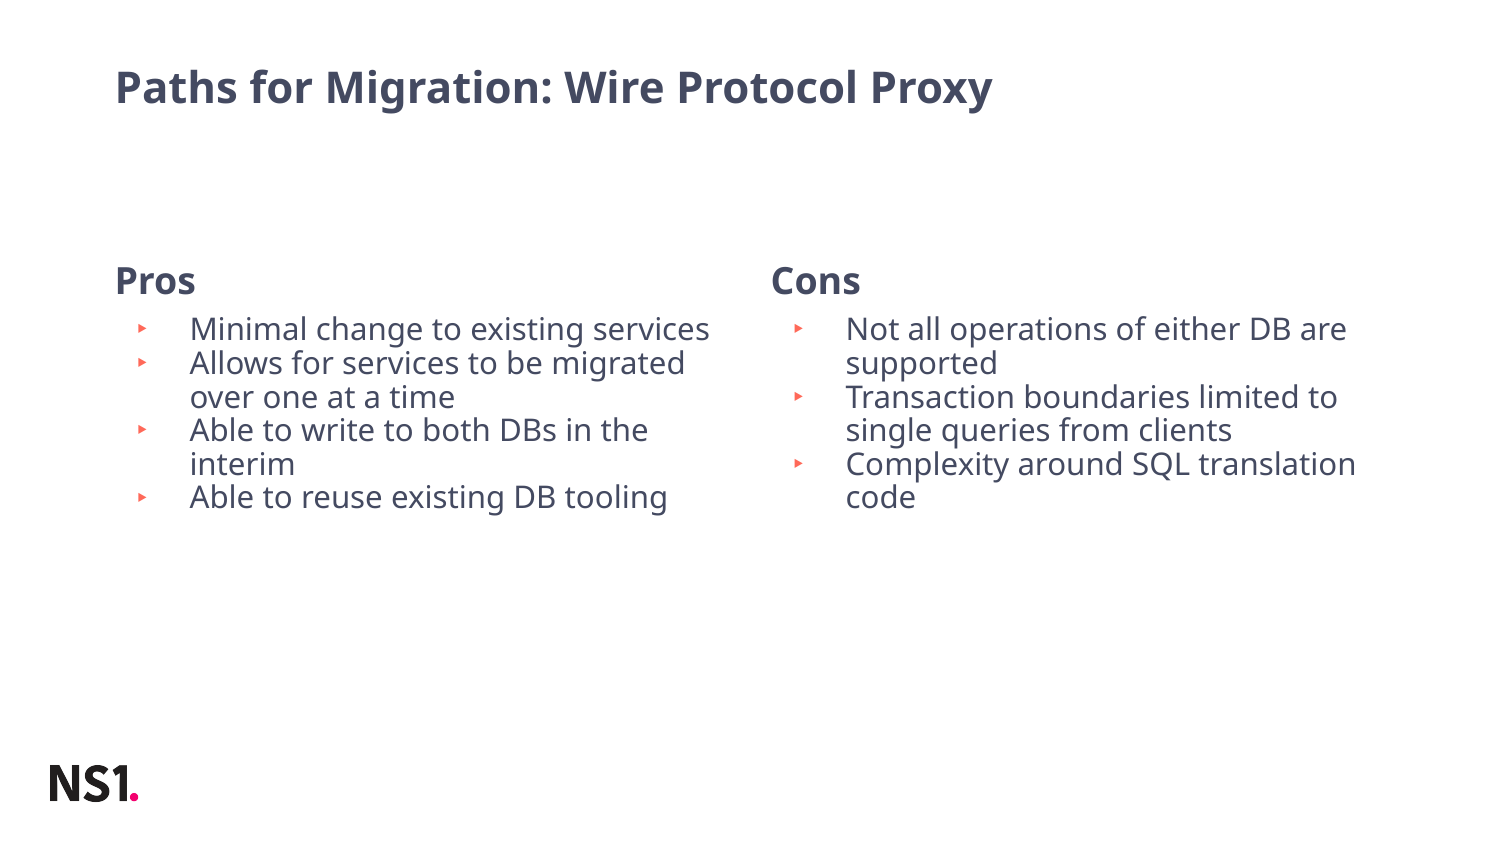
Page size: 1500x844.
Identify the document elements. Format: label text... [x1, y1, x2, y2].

list Cons [759, 206, 1398, 308]
title Paths for Migration: Wire Protocol Proxy [103, 44, 1398, 186]
list Pros [103, 206, 738, 308]
list Minimal change to existing services Allows for services to be migrated over one at a time Able to write to both DBs in the interim Able to reuse existing DB tooling [103, 308, 738, 739]
picture [46, 761, 140, 805]
list Not all operations of either DB are supported Transaction boundaries limited to single queries from clients Complexity around SQL translation code [759, 308, 1398, 739]
